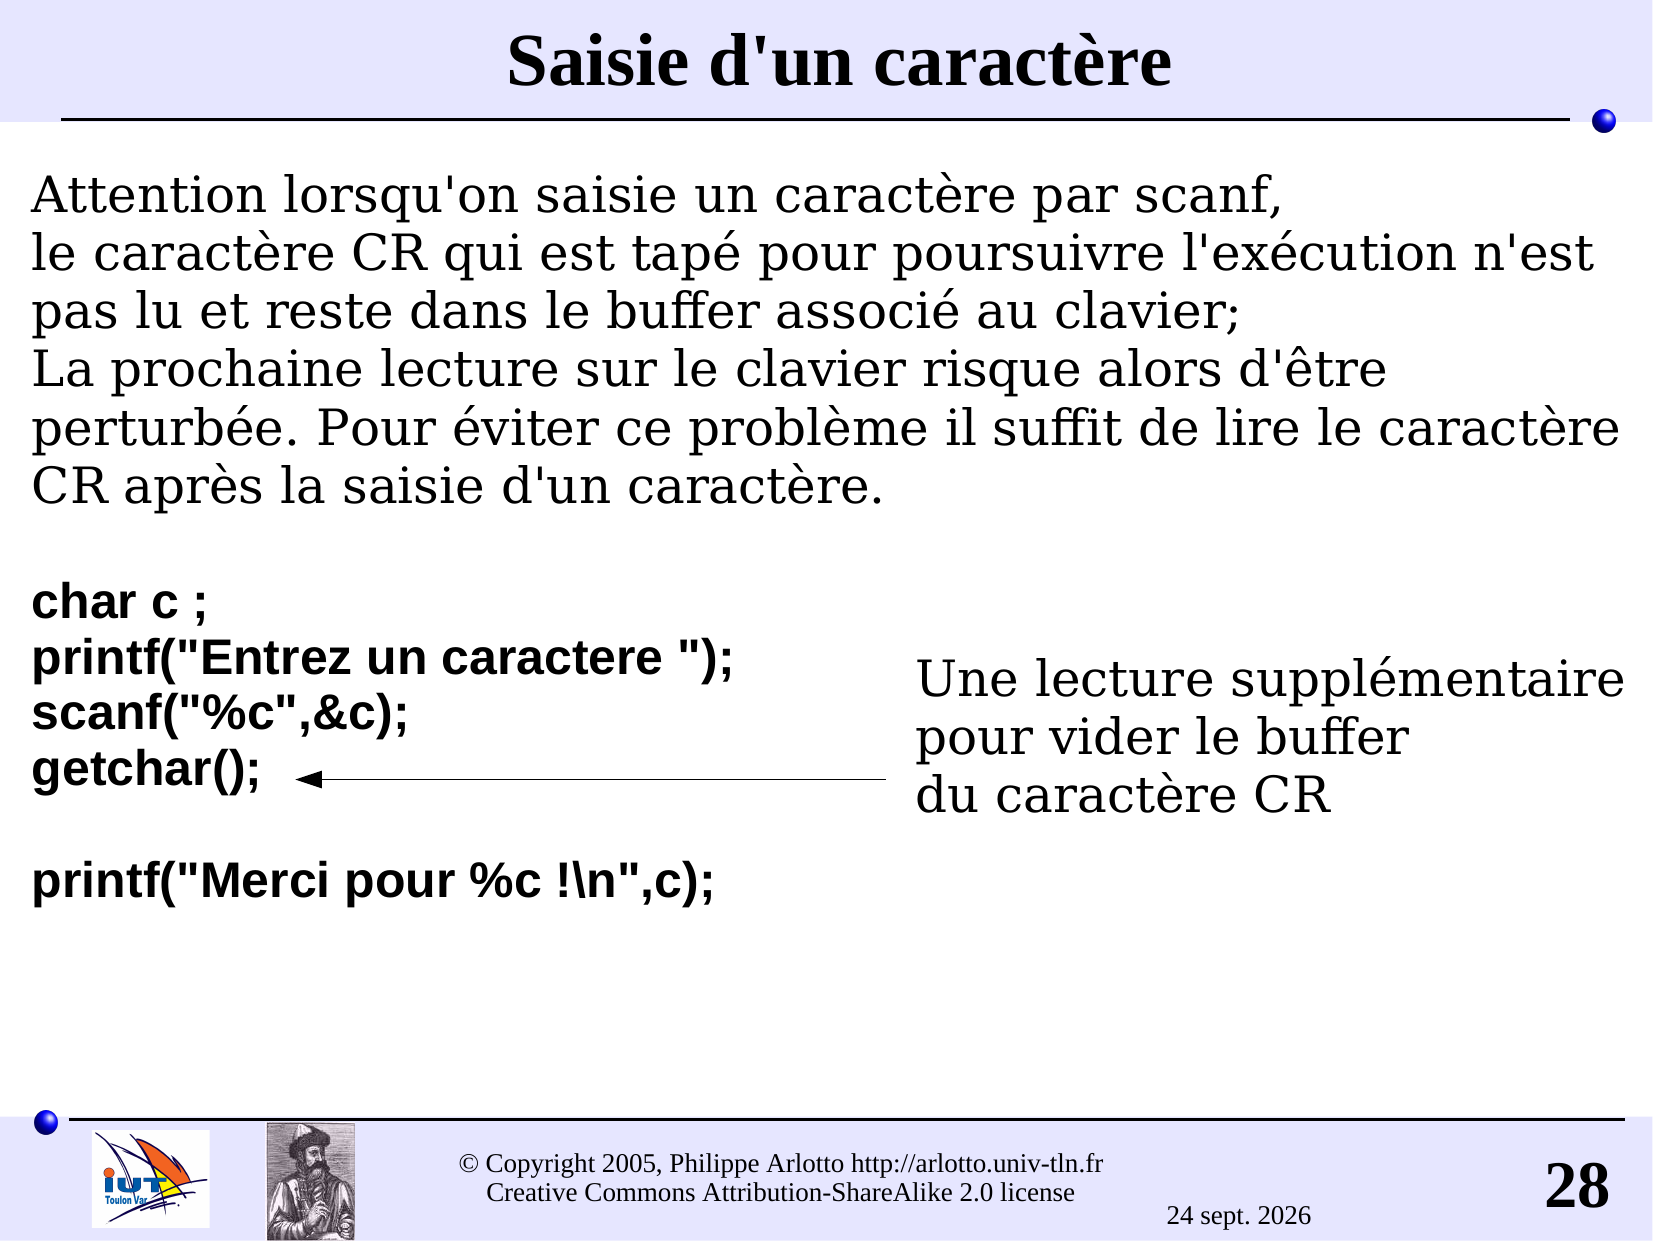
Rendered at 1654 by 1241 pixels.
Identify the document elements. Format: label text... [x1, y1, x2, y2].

picture [265, 1122, 355, 1241]
text_box Attention lorsqu'on saisie un caractère par scanf, le caractère CR qui est tapé pour poursuivre l'exécution n'est pas lu et reste dans le buffer associé au clavier; La prochaine lecture sur le clavier risque alors d'être perturbée. Pour éviter ce problème il suffit de lire le caractère CR après la saisie d'un caractère. char c ; printf("Entrez un caractere "); scanf("%c",&c); getchar(); printf("Merci pour %c !\n",c); [31, 165, 1623, 914]
text_box Une lecture supplémentaire pour vider le buffer du caractère CR [915, 649, 1627, 826]
title Saisie d'un caractère [95, 11, 1585, 110]
